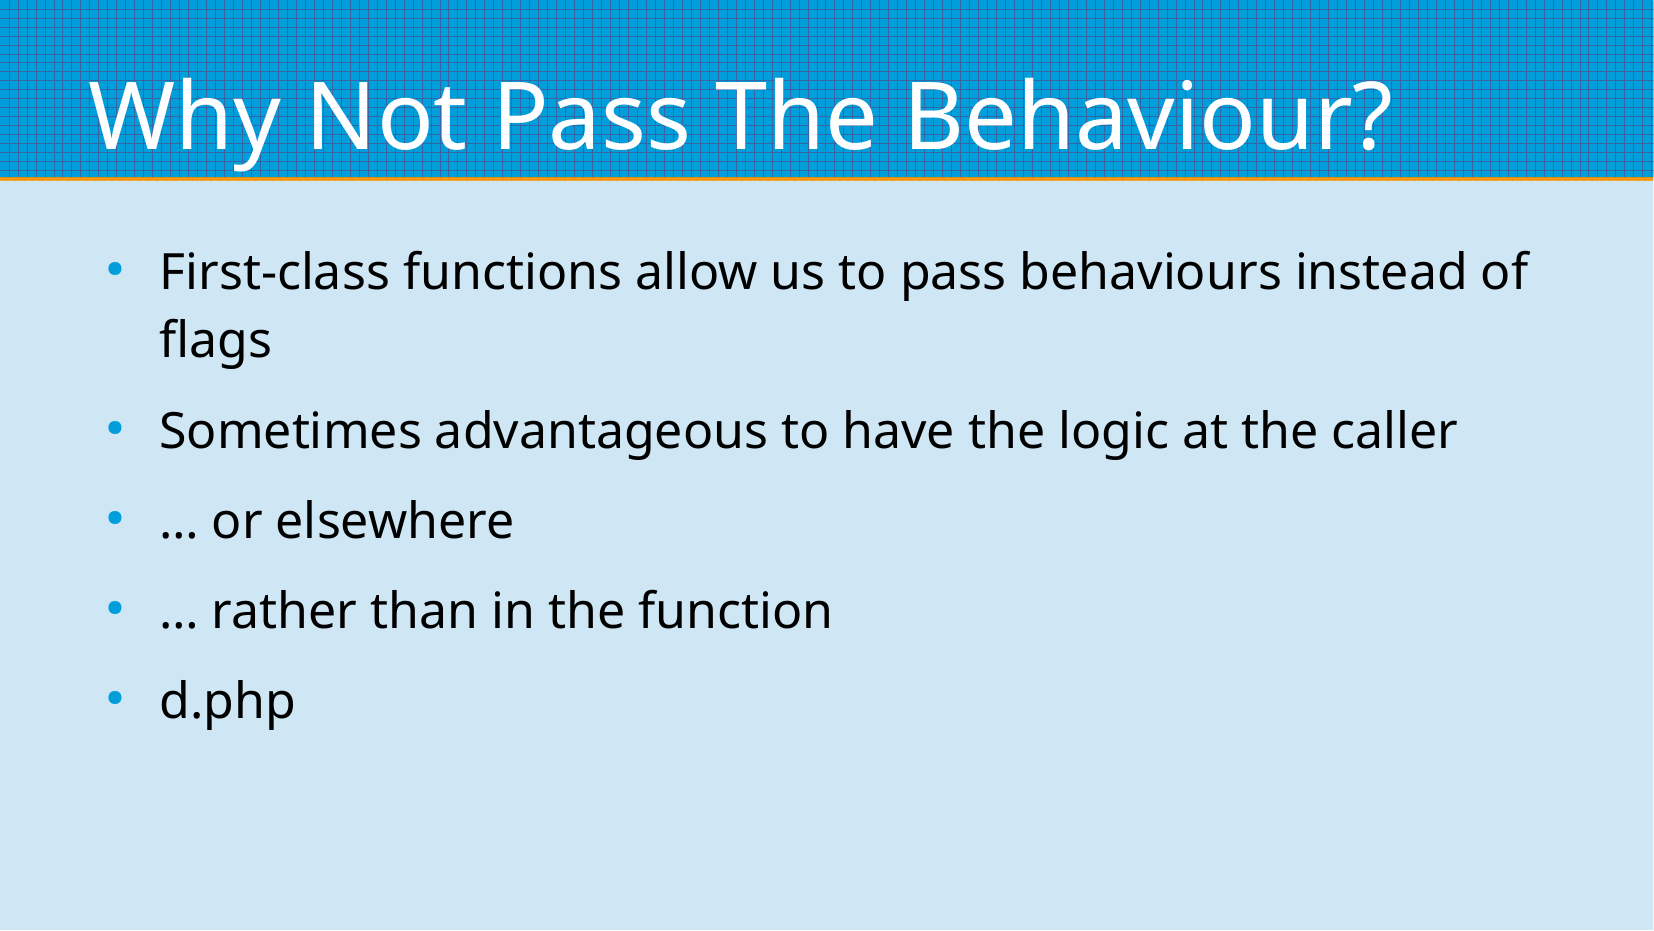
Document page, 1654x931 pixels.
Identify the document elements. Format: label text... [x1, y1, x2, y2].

title Why Not Pass The Behaviour? [88, 14, 1565, 178]
list First-class functions allow us to pass behaviours instead of flags Sometimes advantageous to have the logic at the caller … or elsewhere … rather than in the function d.php [88, 236, 1565, 813]
